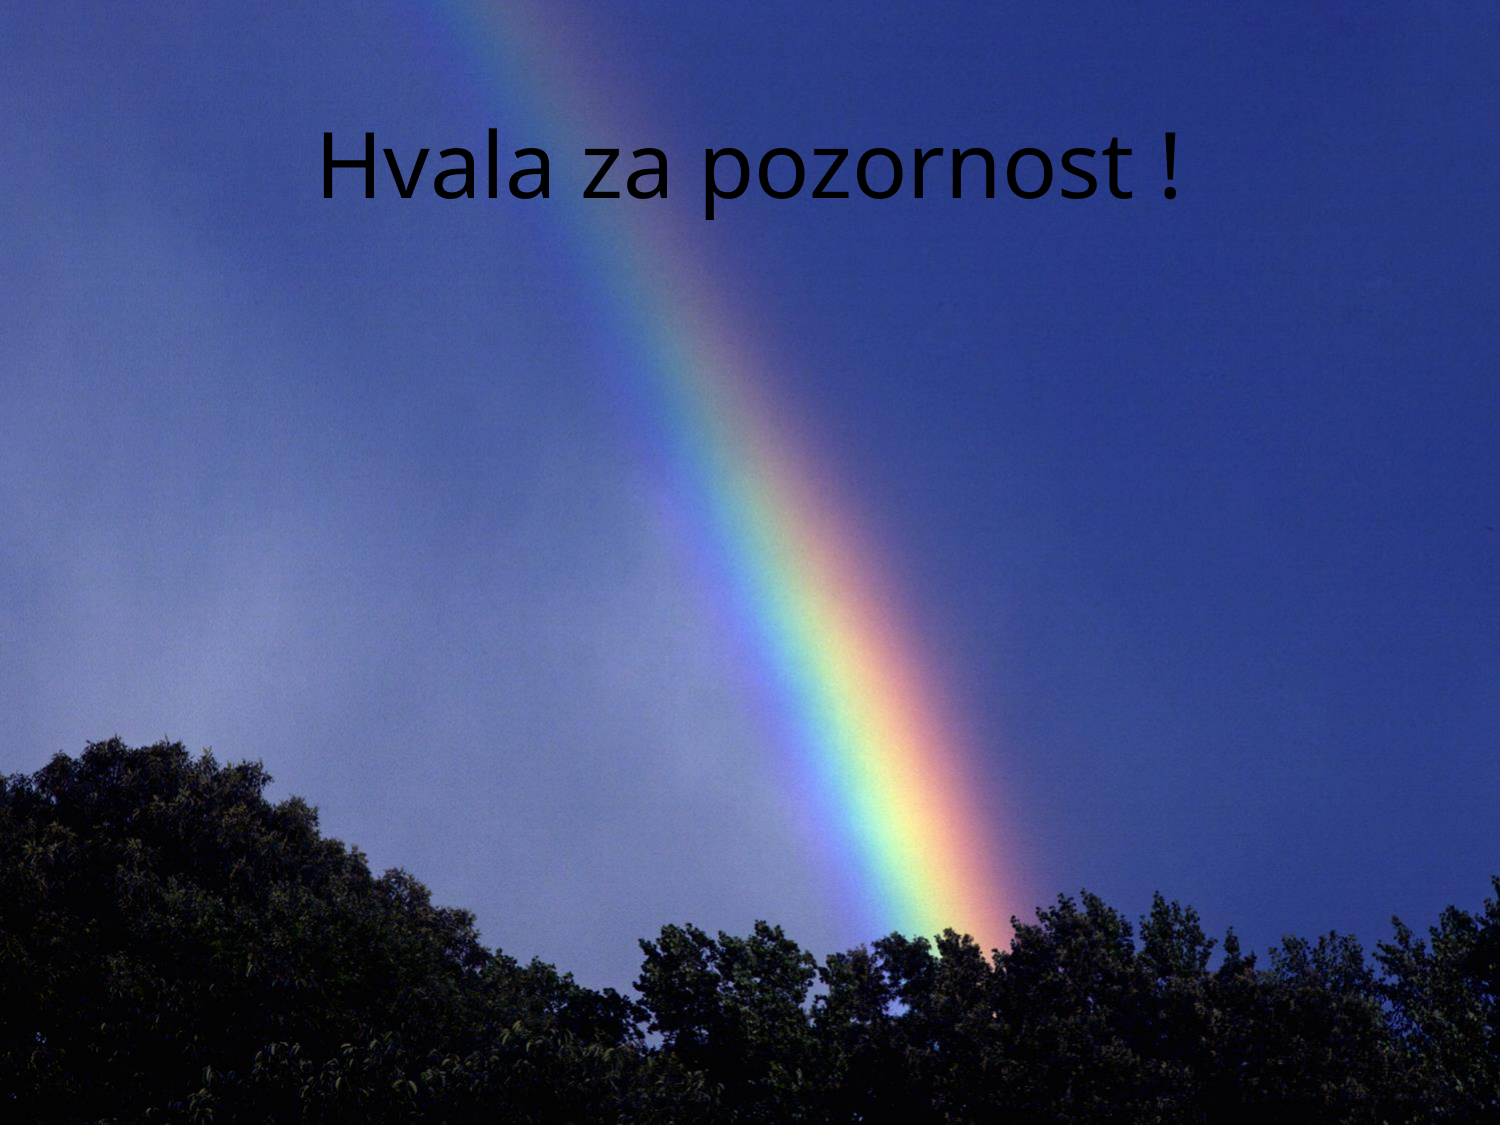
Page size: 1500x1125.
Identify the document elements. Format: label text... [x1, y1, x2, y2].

title Hvala za pozornost ! [103, 59, 1397, 278]
picture [0, 0, 1500, 1125]
